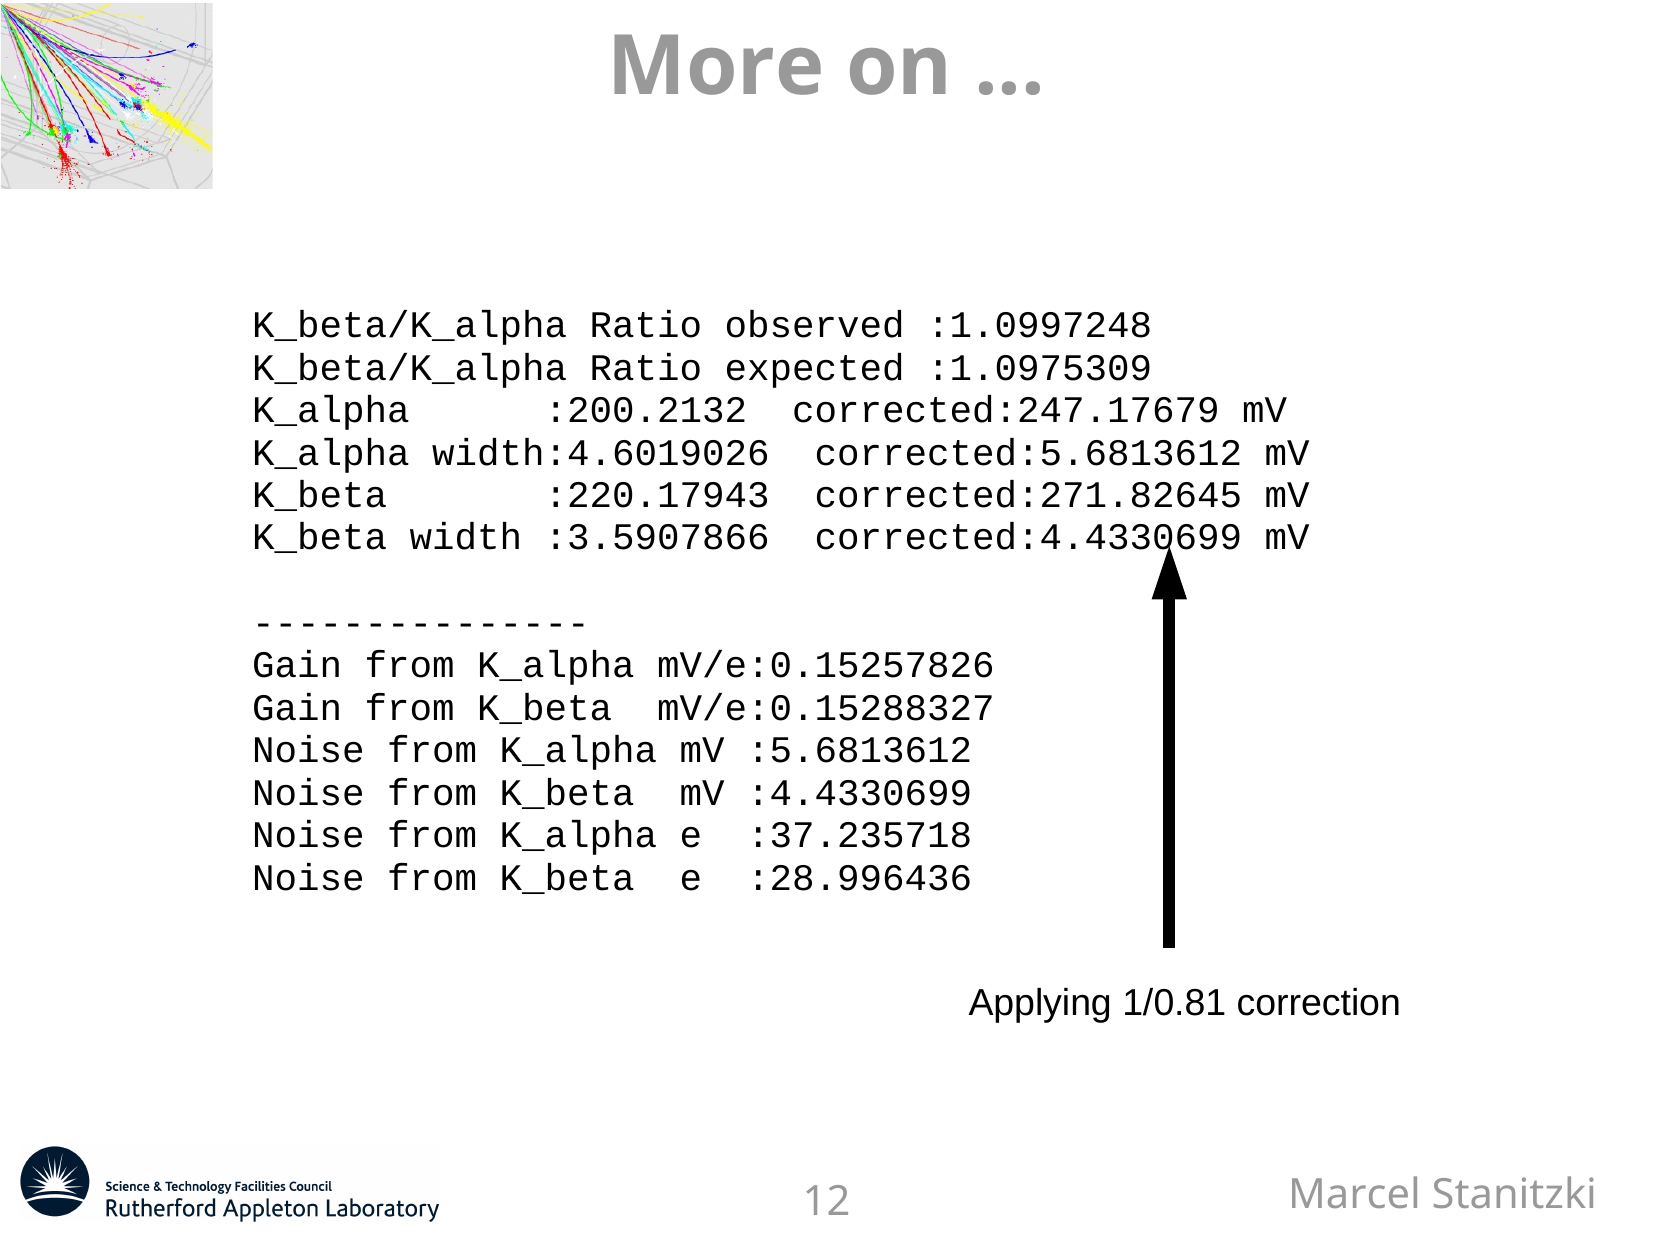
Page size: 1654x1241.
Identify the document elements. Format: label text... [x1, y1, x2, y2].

picture [19, 1145, 439, 1222]
text_box K_beta/K_alpha Ratio observed :1.0997248 K_beta/K_alpha Ratio expected :1.0975309 K_alpha :200.2132 corrected:247.17679 mV K_alpha width:4.6019026 corrected:5.6813612 mV K_beta :220.17943 corrected:271.82645 mV K_beta width :3.5907866 corrected:4.4330699 mV --------------- Gain from K_alpha mV/e:0.15257826 Gain from K_beta mV/e:0.15288327 Noise from K_alpha mV :5.6813612 Noise from K_beta mV :4.4330699 Noise from K_alpha e :37.235718 Noise from K_beta e :28.996436 [237, 298, 1335, 1029]
text_box Applying 1/0.81 correction [953, 974, 1416, 1032]
title More on ... [203, 11, 1451, 113]
picture [0, 3, 213, 189]
